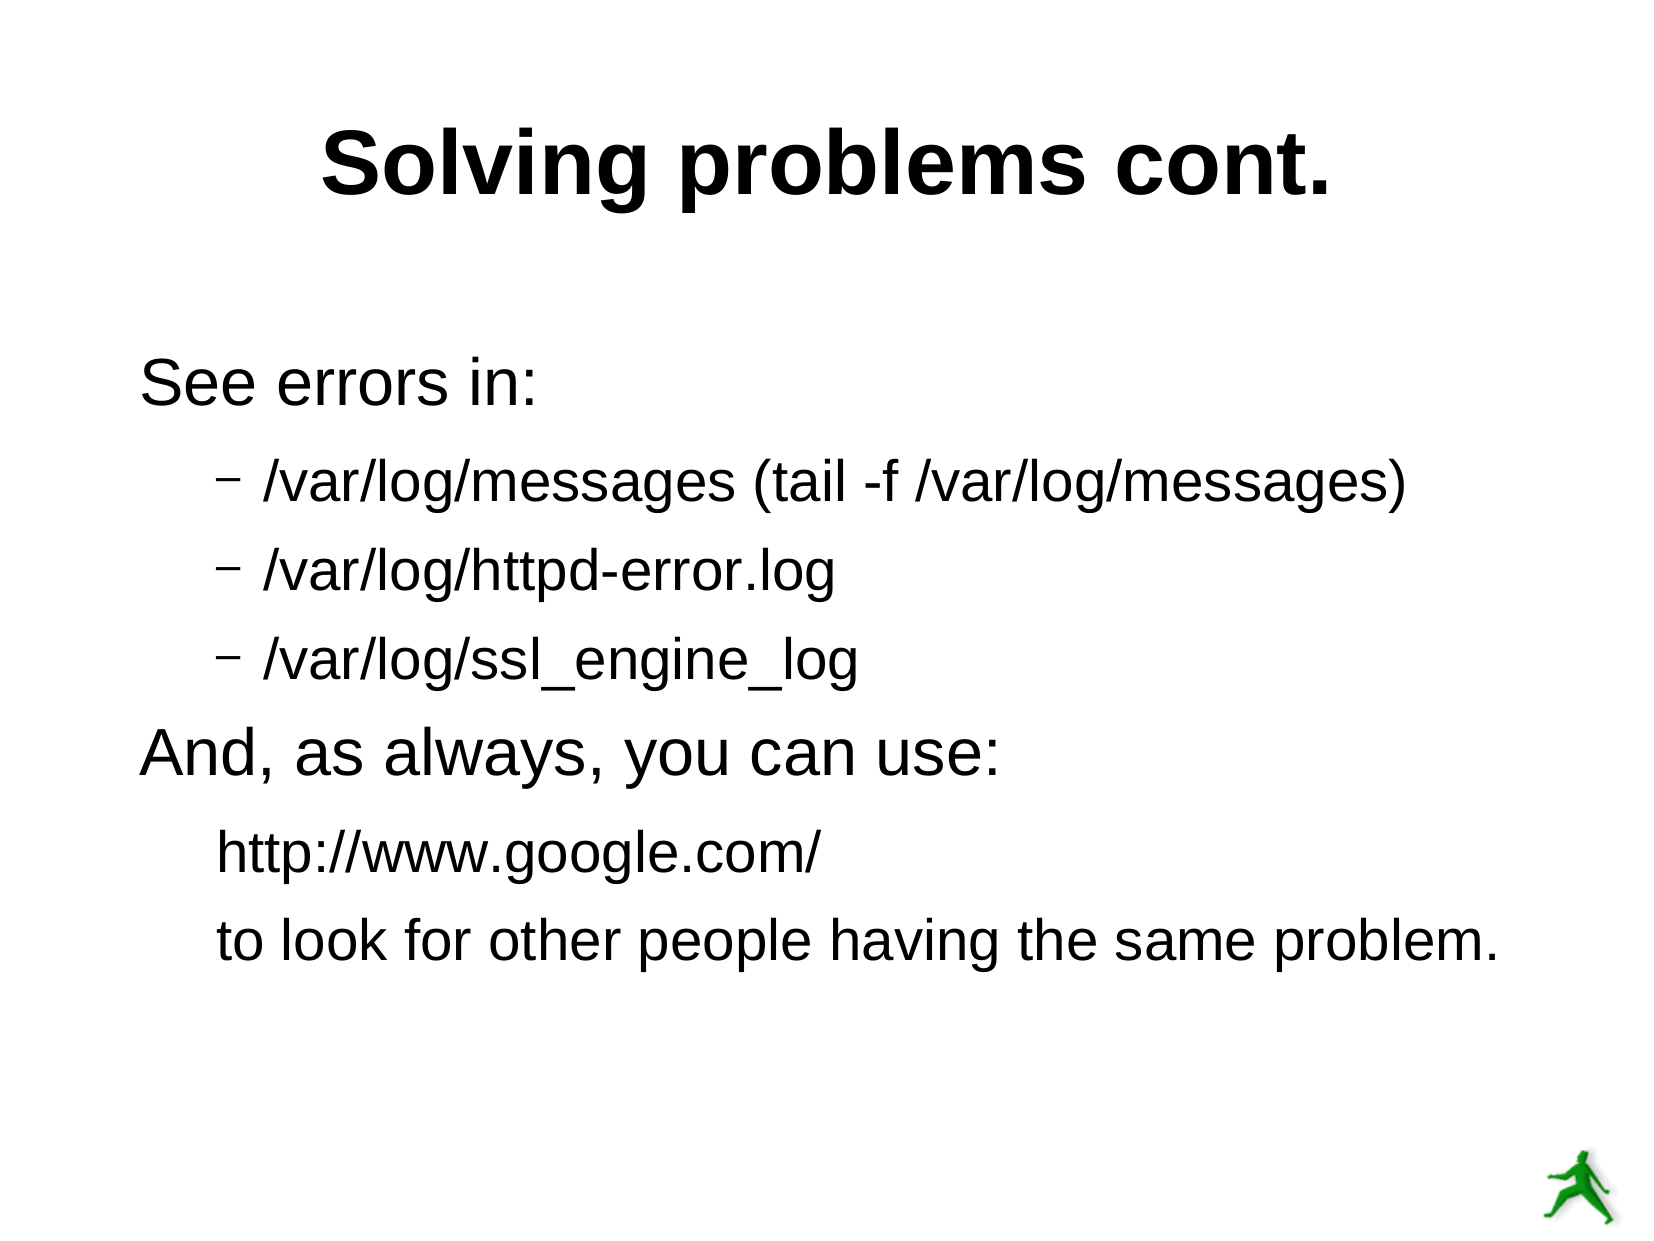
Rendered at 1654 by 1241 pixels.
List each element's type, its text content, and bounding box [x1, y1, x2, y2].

title Solving problems cont. [121, 73, 1534, 253]
list See errors in: /var/log/messages (tail -f /var/log/messages) /var/log/httpd-error.log /var/log/ssl_engine_log And, as always, you can use: http://www.google.com/ to look for other people having the same problem. [121, 344, 1534, 1164]
picture [1541, 1135, 1634, 1227]
